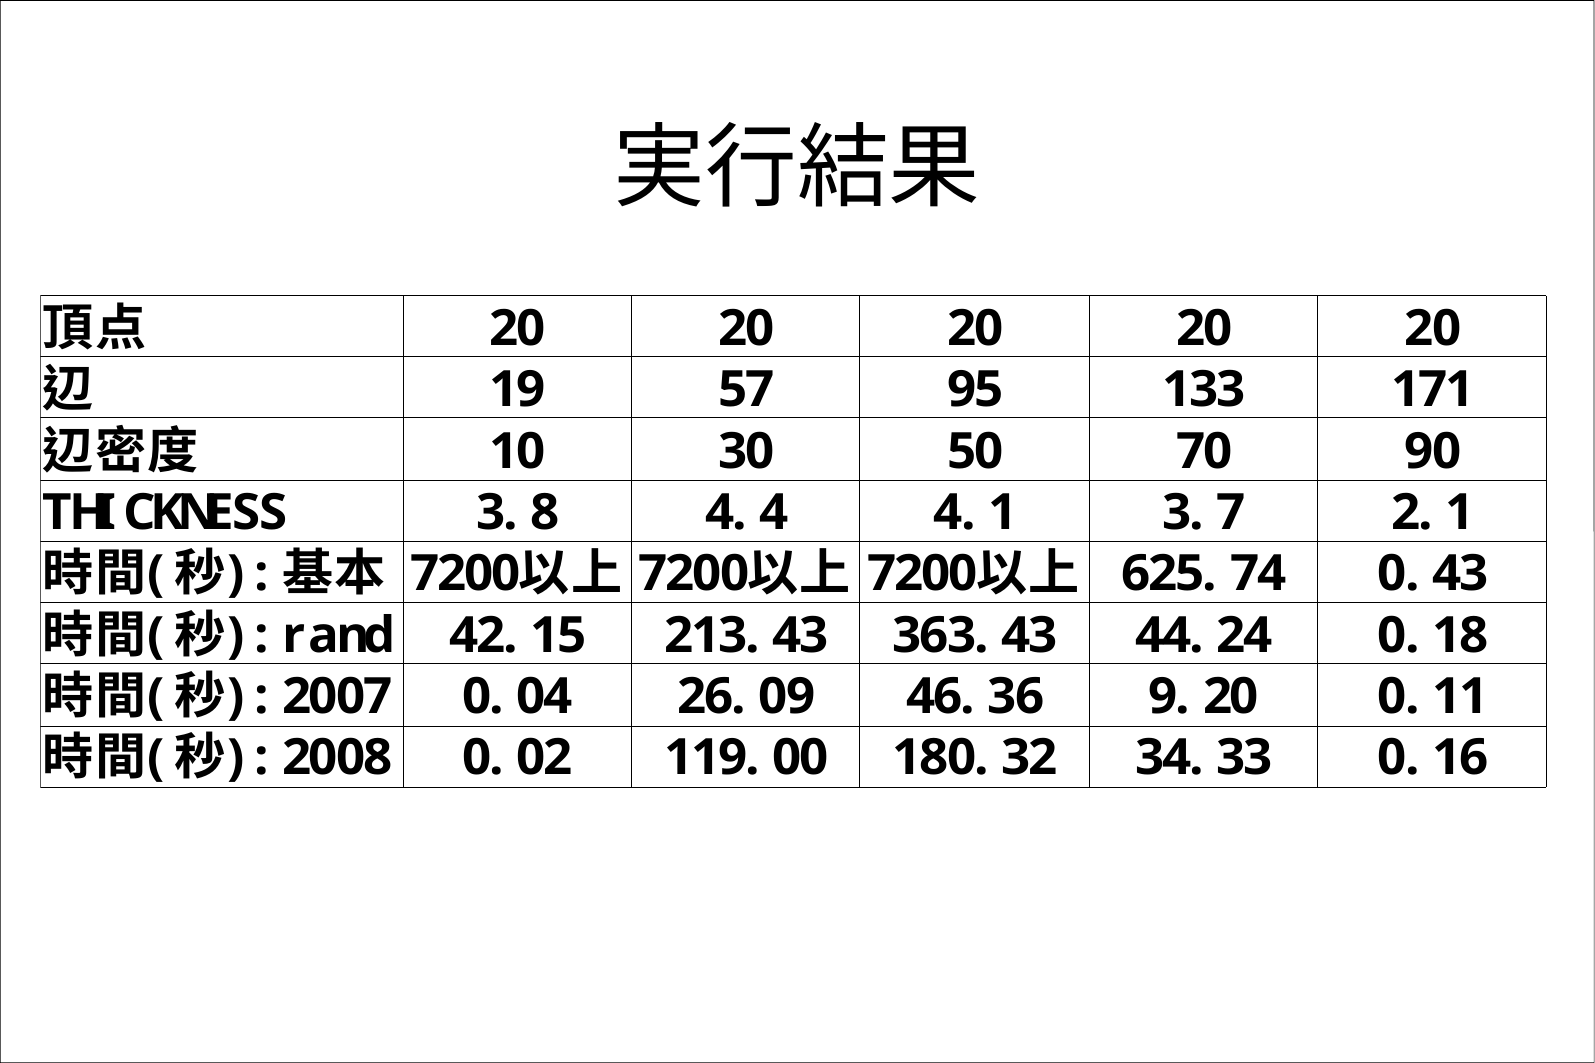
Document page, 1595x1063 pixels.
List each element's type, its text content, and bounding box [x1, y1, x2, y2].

chart [40, 295, 1549, 976]
title 実行結果 [117, 77, 1478, 275]
